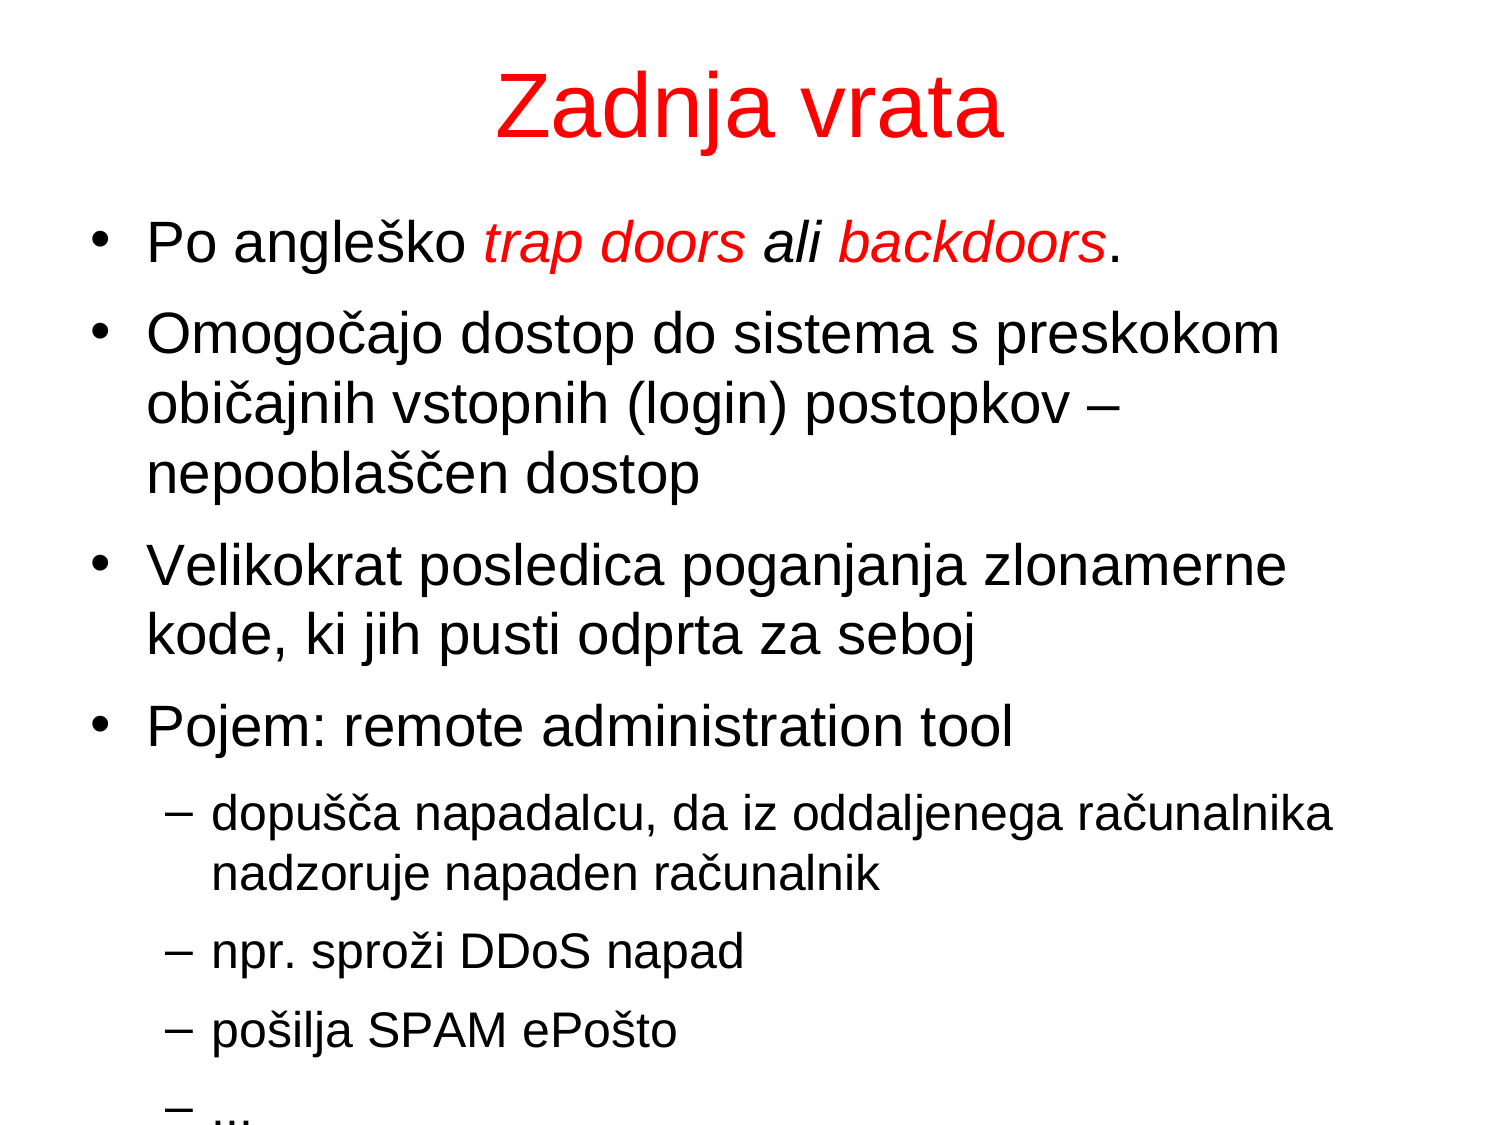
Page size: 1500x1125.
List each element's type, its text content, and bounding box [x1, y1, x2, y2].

title Zadnja vrata [75, 7, 1426, 195]
list Po angleško trap doors ali backdoors. Omogočajo dostop do sistema s preskokom običajnih vstopnih (login) postopkov – nepooblaščen dostop Velikokrat posledica poganjanja zlonamerne kode, ki jih pusti odprta za seboj Pojem: remote administration tool dopušča napadalcu, da iz oddaljenega računalnika nadzoruje napaden računalnik npr. sproži DDoS napad pošilja SPAM ePošto ... [75, 196, 1426, 1125]
